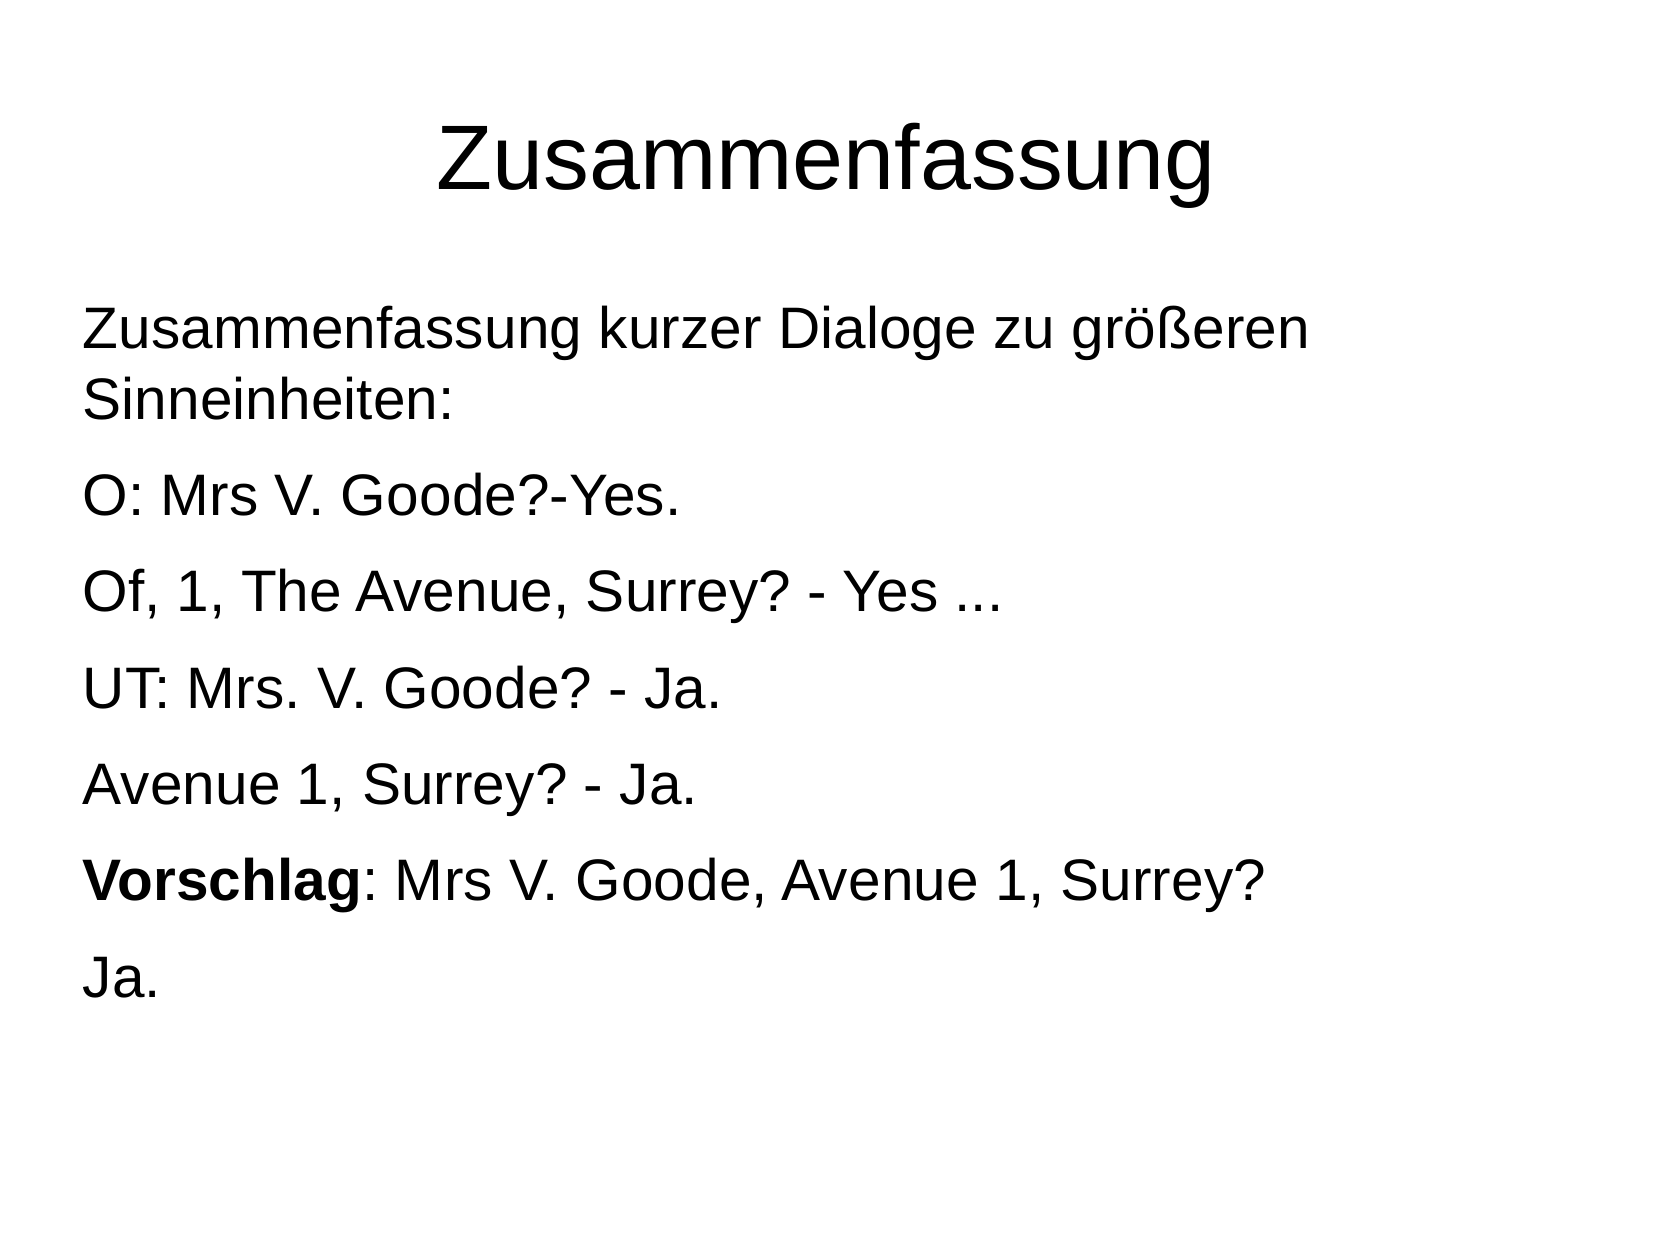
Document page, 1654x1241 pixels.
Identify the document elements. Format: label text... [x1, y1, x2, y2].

list Zusammenfassung kurzer Dialoge zu größeren Sinneinheiten: O: Mrs V. Goode?-Yes. Of, 1, The Avenue, Surrey? - Yes ... UT: Mrs. V. Goode? - Ja. Avenue 1, Surrey? - Ja. Vorschlag: Mrs V. Goode, Avenue 1, Surrey? Ja. [82, 290, 1571, 1010]
title Zusammenfassung [82, 49, 1571, 257]
